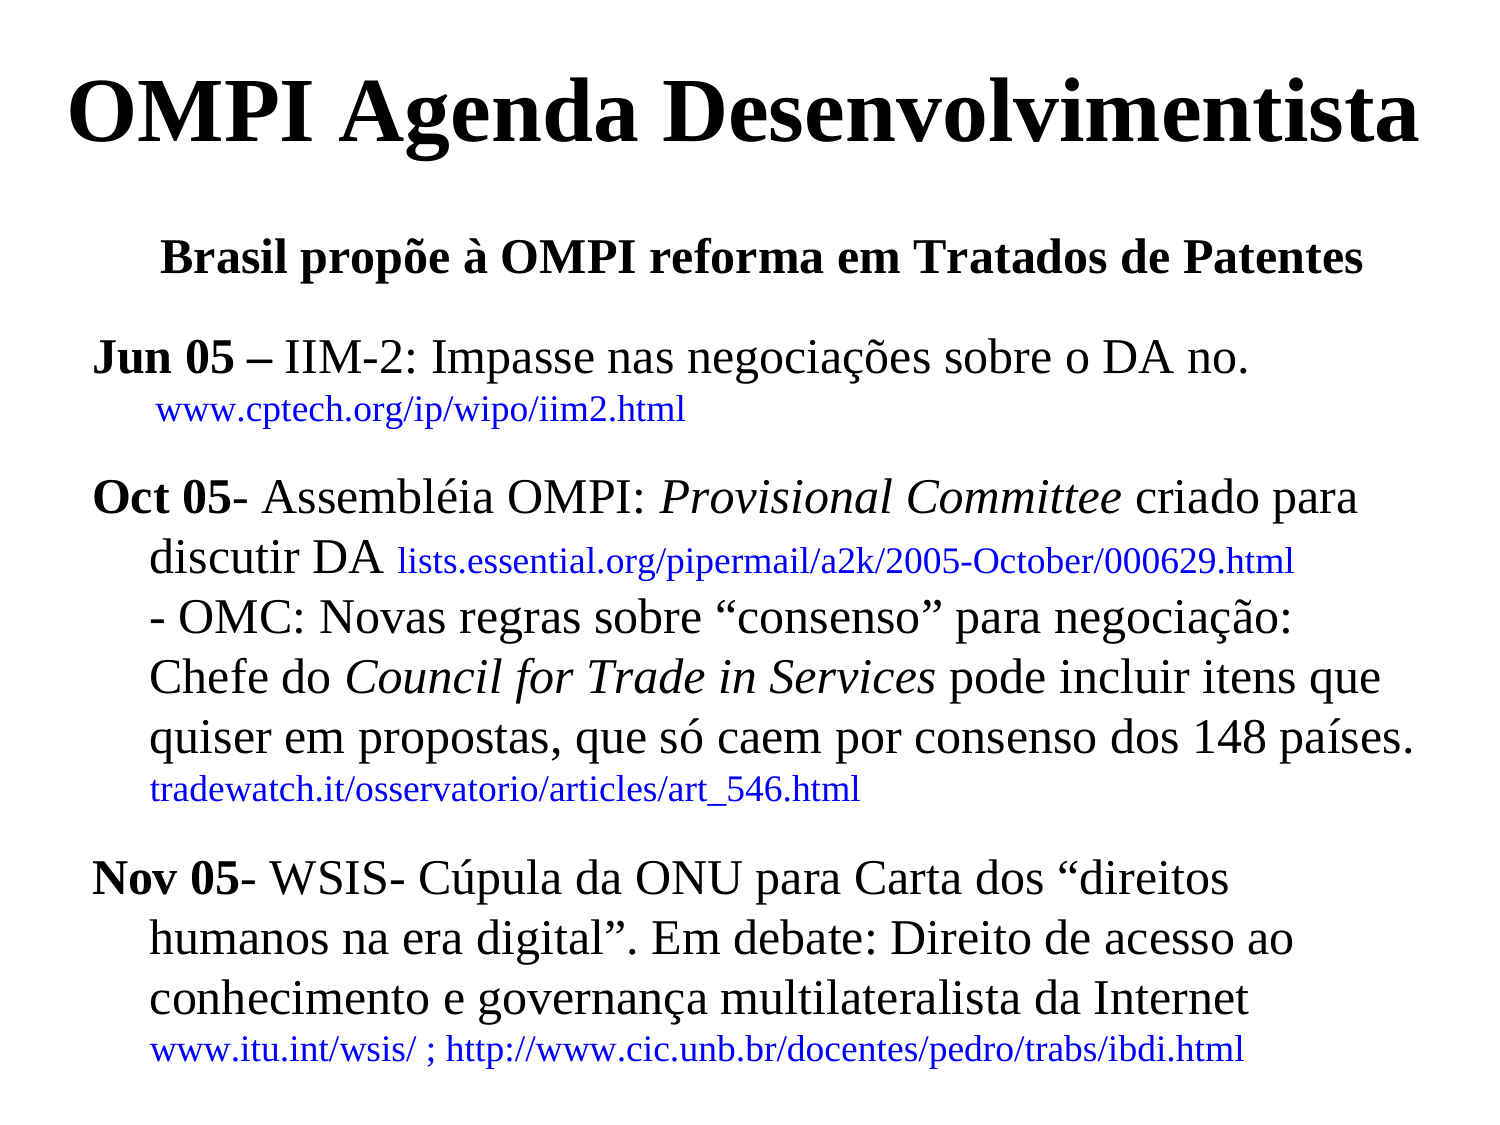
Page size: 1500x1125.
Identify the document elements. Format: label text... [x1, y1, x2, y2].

text_box Brasil propõe à OMPI reforma em Tratados de Patentes Jun 05 – IIM-2: Impasse nas negociações sobre o DA no. www.cptech.org/ip/wipo/iim2.html Oct 05- Assembléia OMPI: Provisional Committee criado para discutir DA lists.essential.org/pipermail/a2k/2005-October/000629.html - OMC: Novas regras sobre “consenso” para negociação: Chefe do Council for Trade in Services pode incluir itens que quiser em propostas, que só caem por consenso dos 148 países. tradewatch.it/osservatorio/articles/art_546.html Nov 05- WSIS- Cúpula da ONU para Carta dos “direitos humanos na era digital”. Em debate: Direito de acesso ao conhecimento e governança multilateralista da Internet www.itu.int/wsis/ ; http://www.cic.unb.br/docentes/pedro/trabs/ibdi.html [91, 229, 1421, 1103]
title OMPI Agenda Desenvolvimentista [20, 27, 1469, 188]
